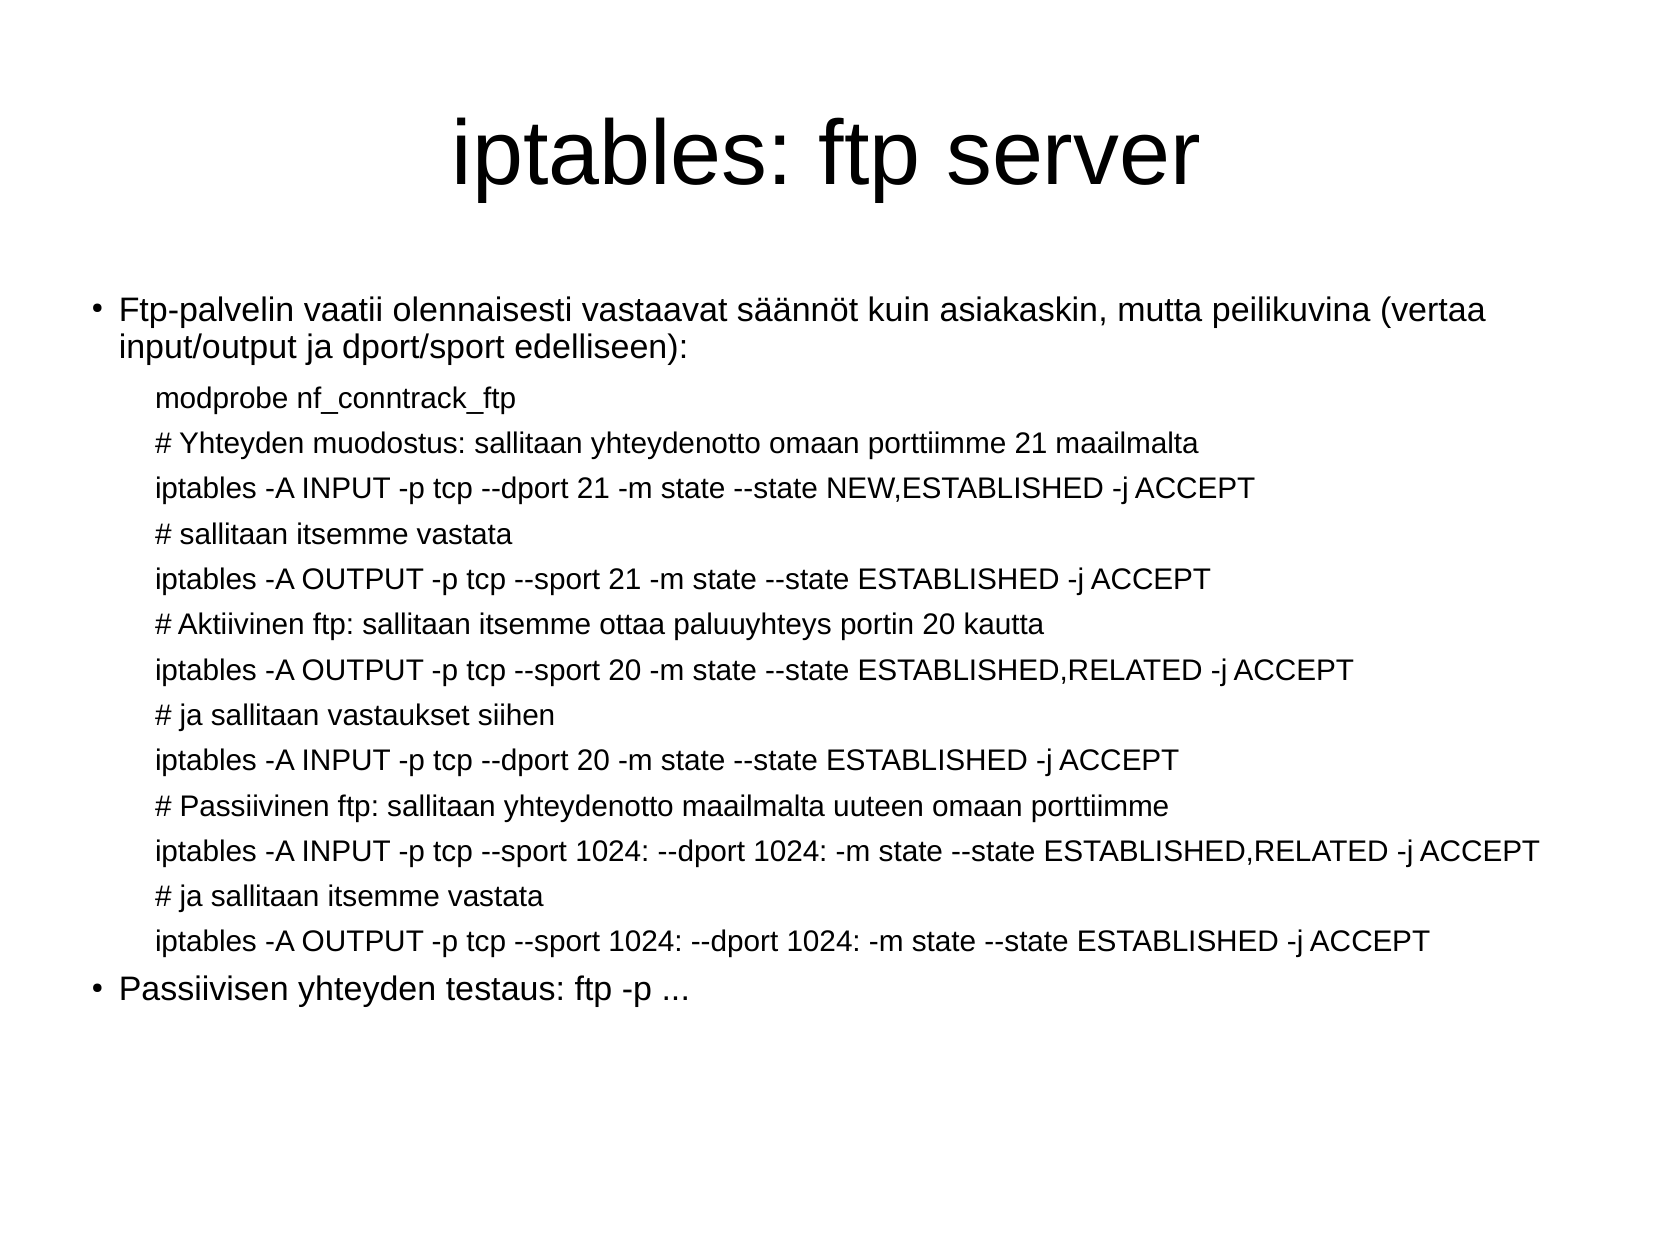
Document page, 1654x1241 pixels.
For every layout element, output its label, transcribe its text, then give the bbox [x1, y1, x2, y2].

title iptables: ftp server [82, 49, 1571, 257]
list Ftp-palvelin vaatii olennaisesti vastaavat säännöt kuin asiakaskin, mutta peilikuvina (vertaa input/output ja dport/sport edelliseen): modprobe nf_conntrack_ftp # Yhteyden muodostus: sallitaan yhteydenotto omaan porttiimme 21 maailmalta iptables -A INPUT -p tcp --dport 21 -m state --state NEW,ESTABLISHED -j ACCEPT # sallitaan itsemme vastata iptables -A OUTPUT -p tcp --sport 21 -m state --state ESTABLISHED -j ACCEPT # Aktiivinen ftp: sallitaan itsemme ottaa paluuyhteys portin 20 kautta iptables -A OUTPUT -p tcp --sport 20 -m state --state ESTABLISHED,RELATED -j ACCEPT # ja sallitaan vastaukset siihen iptables -A INPUT -p tcp --dport 20 -m state --state ESTABLISHED -j ACCEPT # Passiivinen ftp: sallitaan yhteydenotto maailmalta uuteen omaan porttiimme iptables -A INPUT -p tcp --sport 1024: --dport 1024: -m state --state ESTABLISHED,RELATED -j ACCEPT # ja sallitaan itsemme vastata iptables -A OUTPUT -p tcp --sport 1024: --dport 1024: -m state --state ESTABLISHED -j ACCEPT Passiivisen yhteyden testaus: ftp -p ... [82, 290, 1571, 1010]
